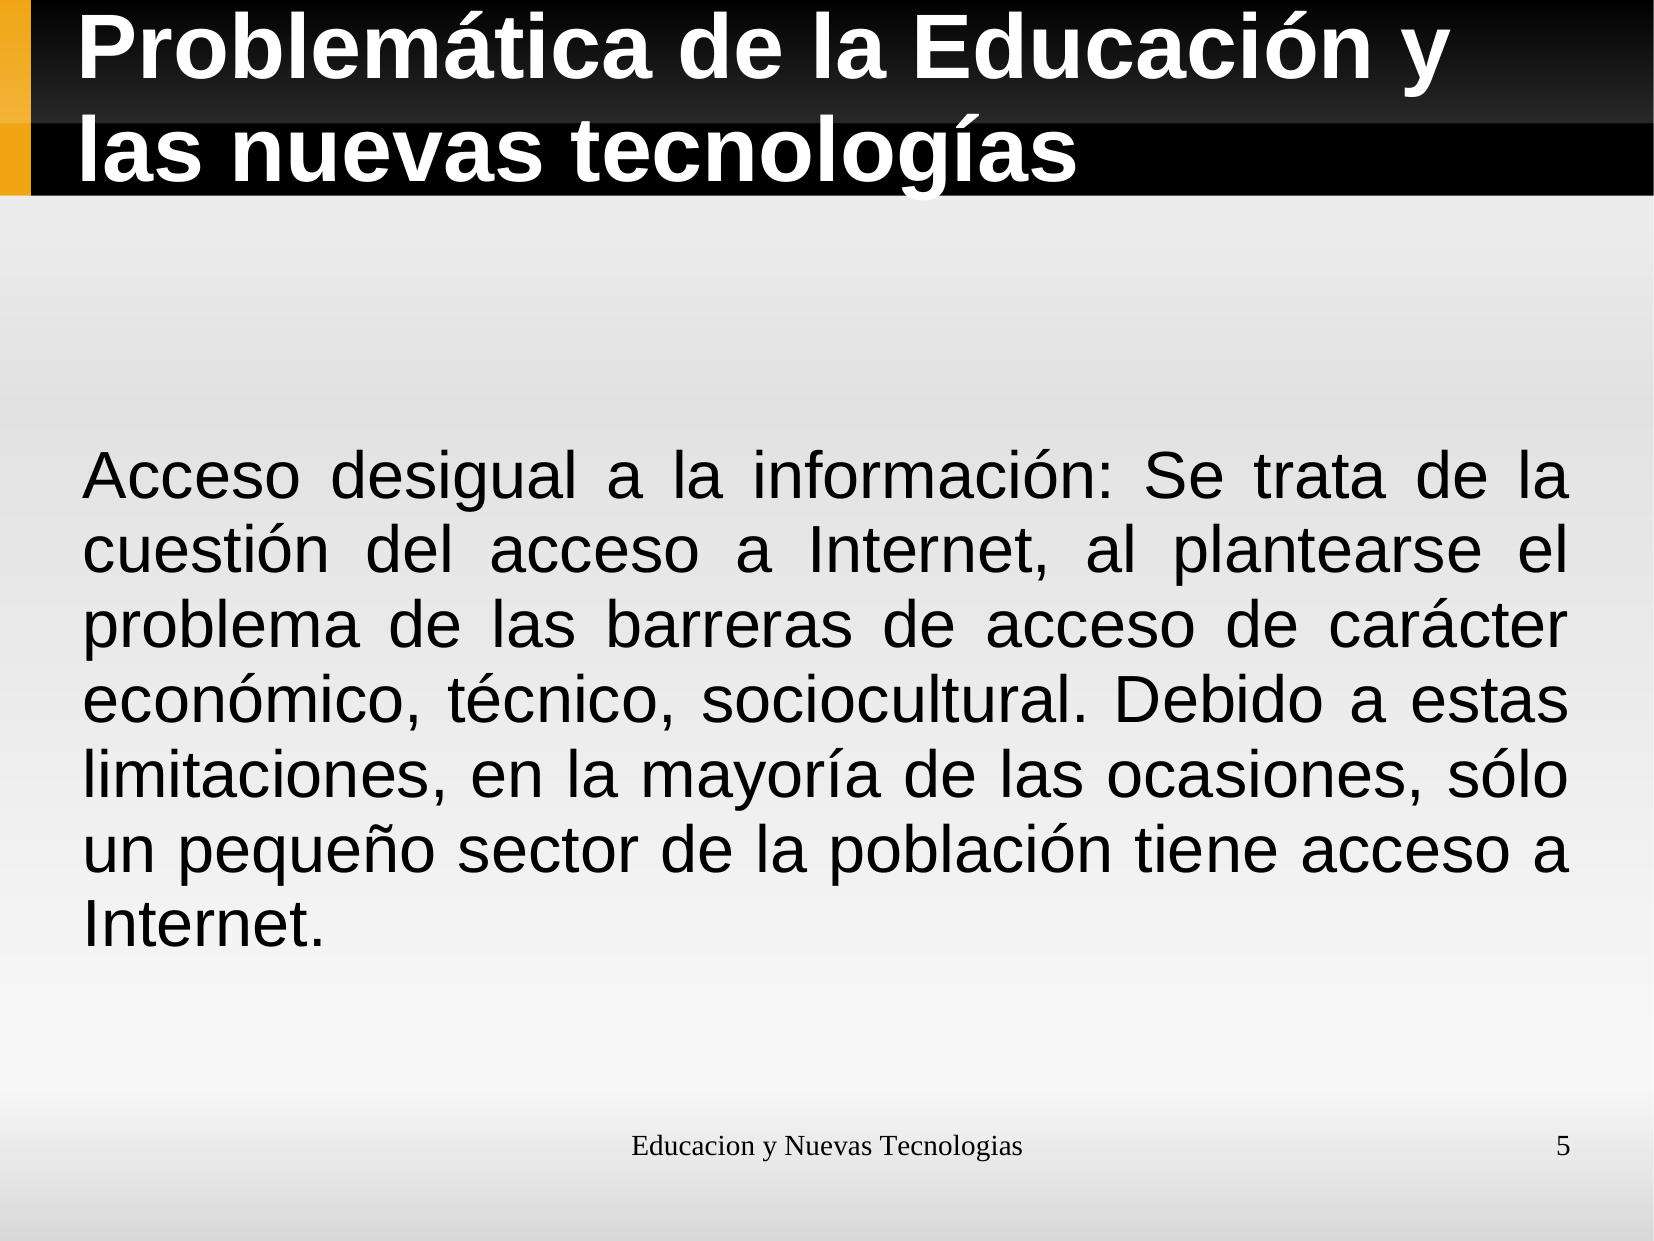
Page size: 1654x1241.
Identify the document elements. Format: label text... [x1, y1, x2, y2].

picture [0, 0, 1654, 1241]
subtitle Acceso desigual a la información: Se trata de la cuestión del acceso a Internet, al plantearse el problema de las barreras de acceso de carácter económico, técnico, sociocultural. Debido a estas limitaciones, en la mayoría de las ocasiones, sólo un pequeño sector de la población tiene acceso a Internet. [82, 297, 1571, 1102]
title Problemática de la Educación y las nuevas tecnologías [76, 0, 1565, 227]
